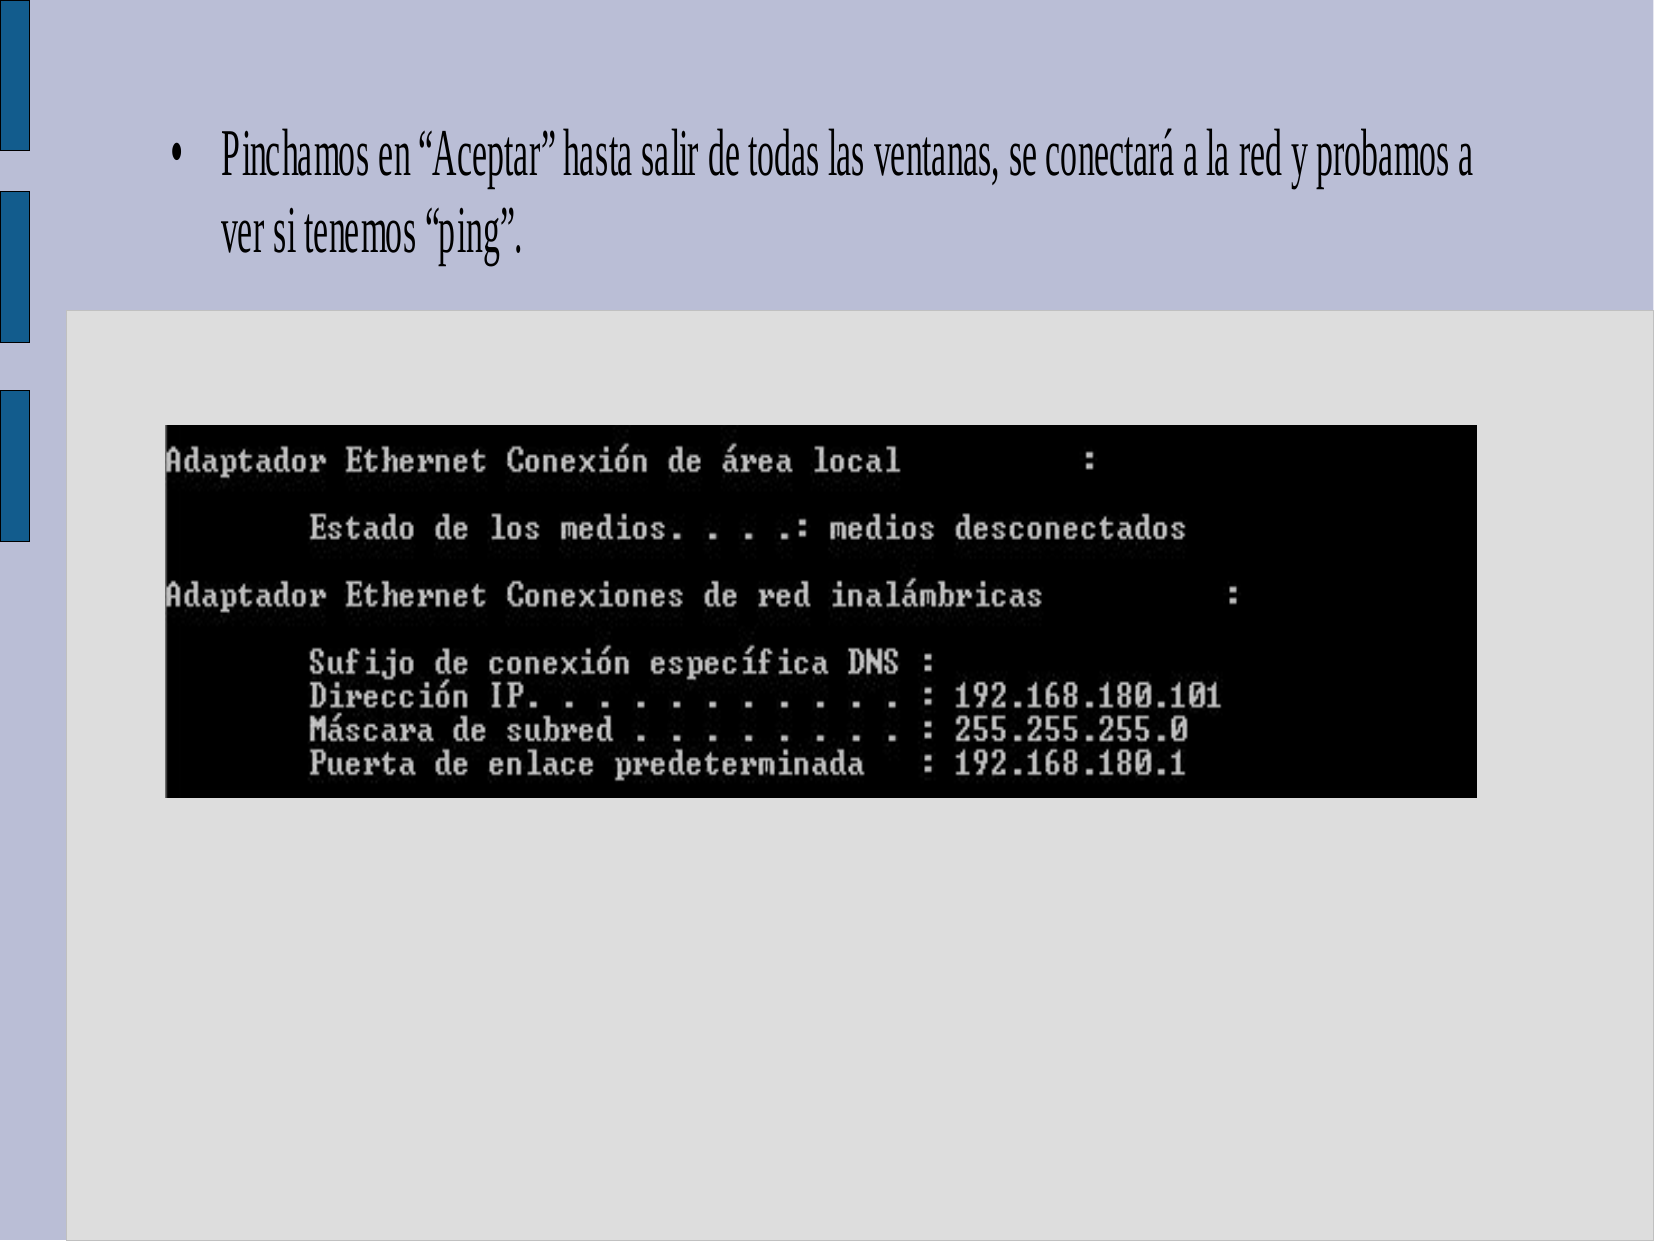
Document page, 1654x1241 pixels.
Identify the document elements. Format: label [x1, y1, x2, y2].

chart [118, 29, 1477, 502]
picture [165, 425, 1477, 798]
